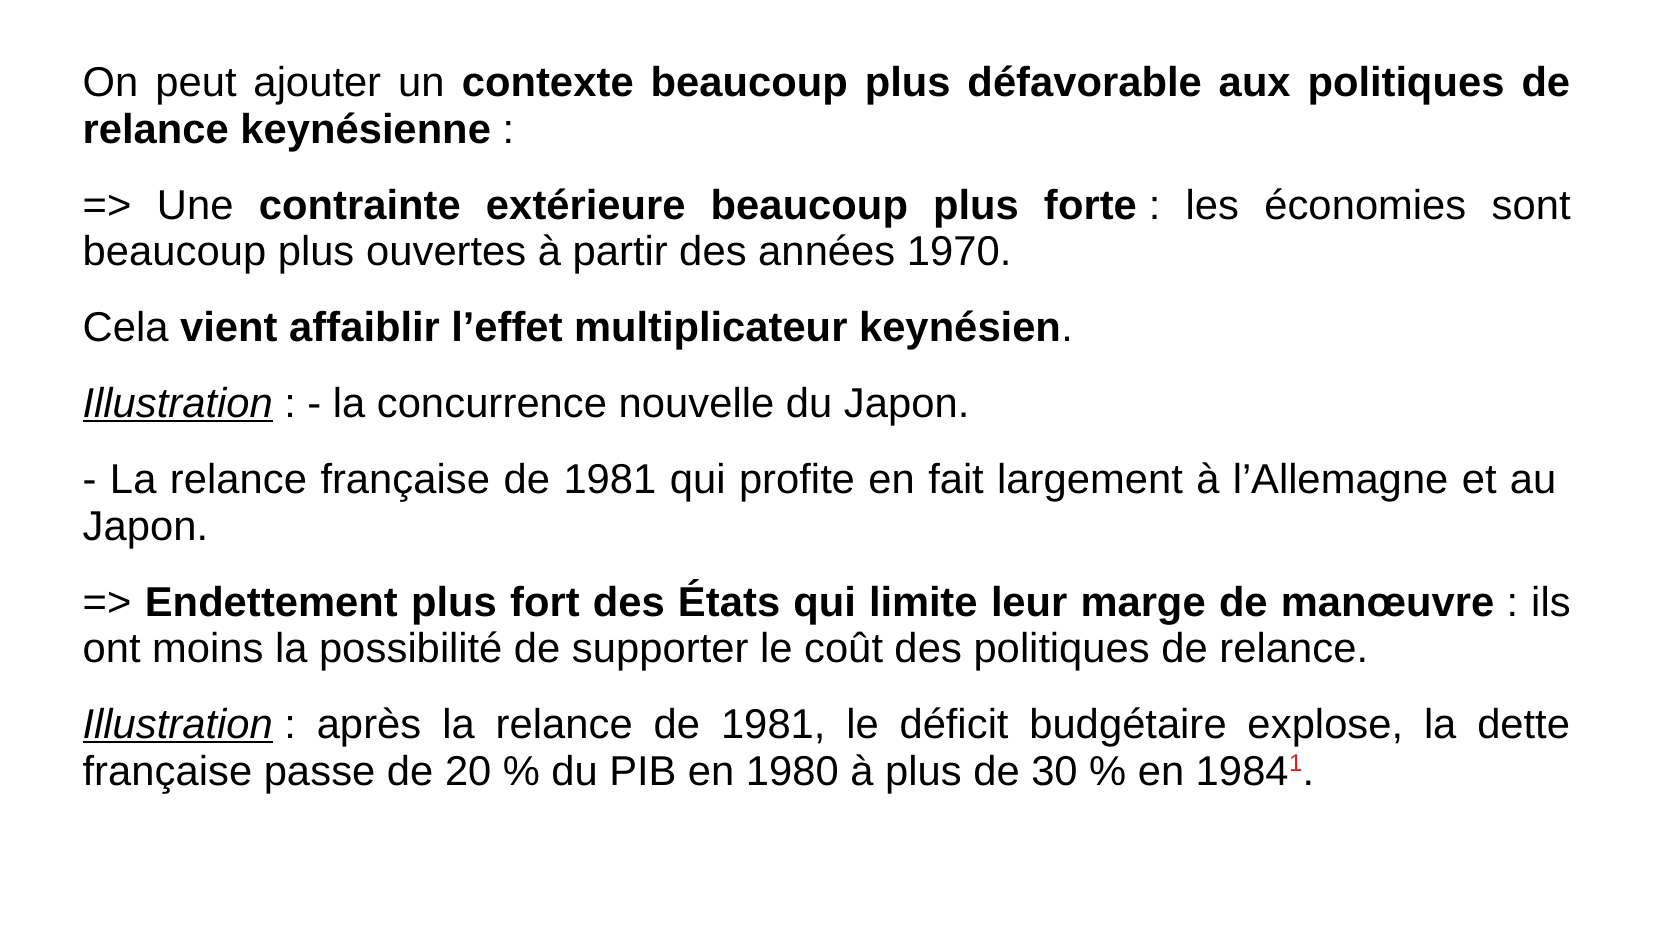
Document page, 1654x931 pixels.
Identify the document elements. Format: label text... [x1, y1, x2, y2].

list On peut ajouter un contexte beaucoup plus défavorable aux politiques de relance keynésienne : => Une contrainte extérieure beaucoup plus forte : les économies sont beaucoup plus ouvertes à partir des années 1970. Cela vient affaiblir l’effet multiplicateur keynésien. Illustration : - la concurrence nouvelle du Japon. - La relance française de 1981 qui profite en fait largement à l’Allemagne et au Japon. => Endettement plus fort des États qui limite leur marge de manœuvre : ils ont moins la possibilité de supporter le coût des politiques de relance. Illustration : après la relance de 1981, le déficit budgétaire explose, la dette française passe de 20 % du PIB en 1980 à plus de 30 % en 19841. [82, 59, 1571, 898]
